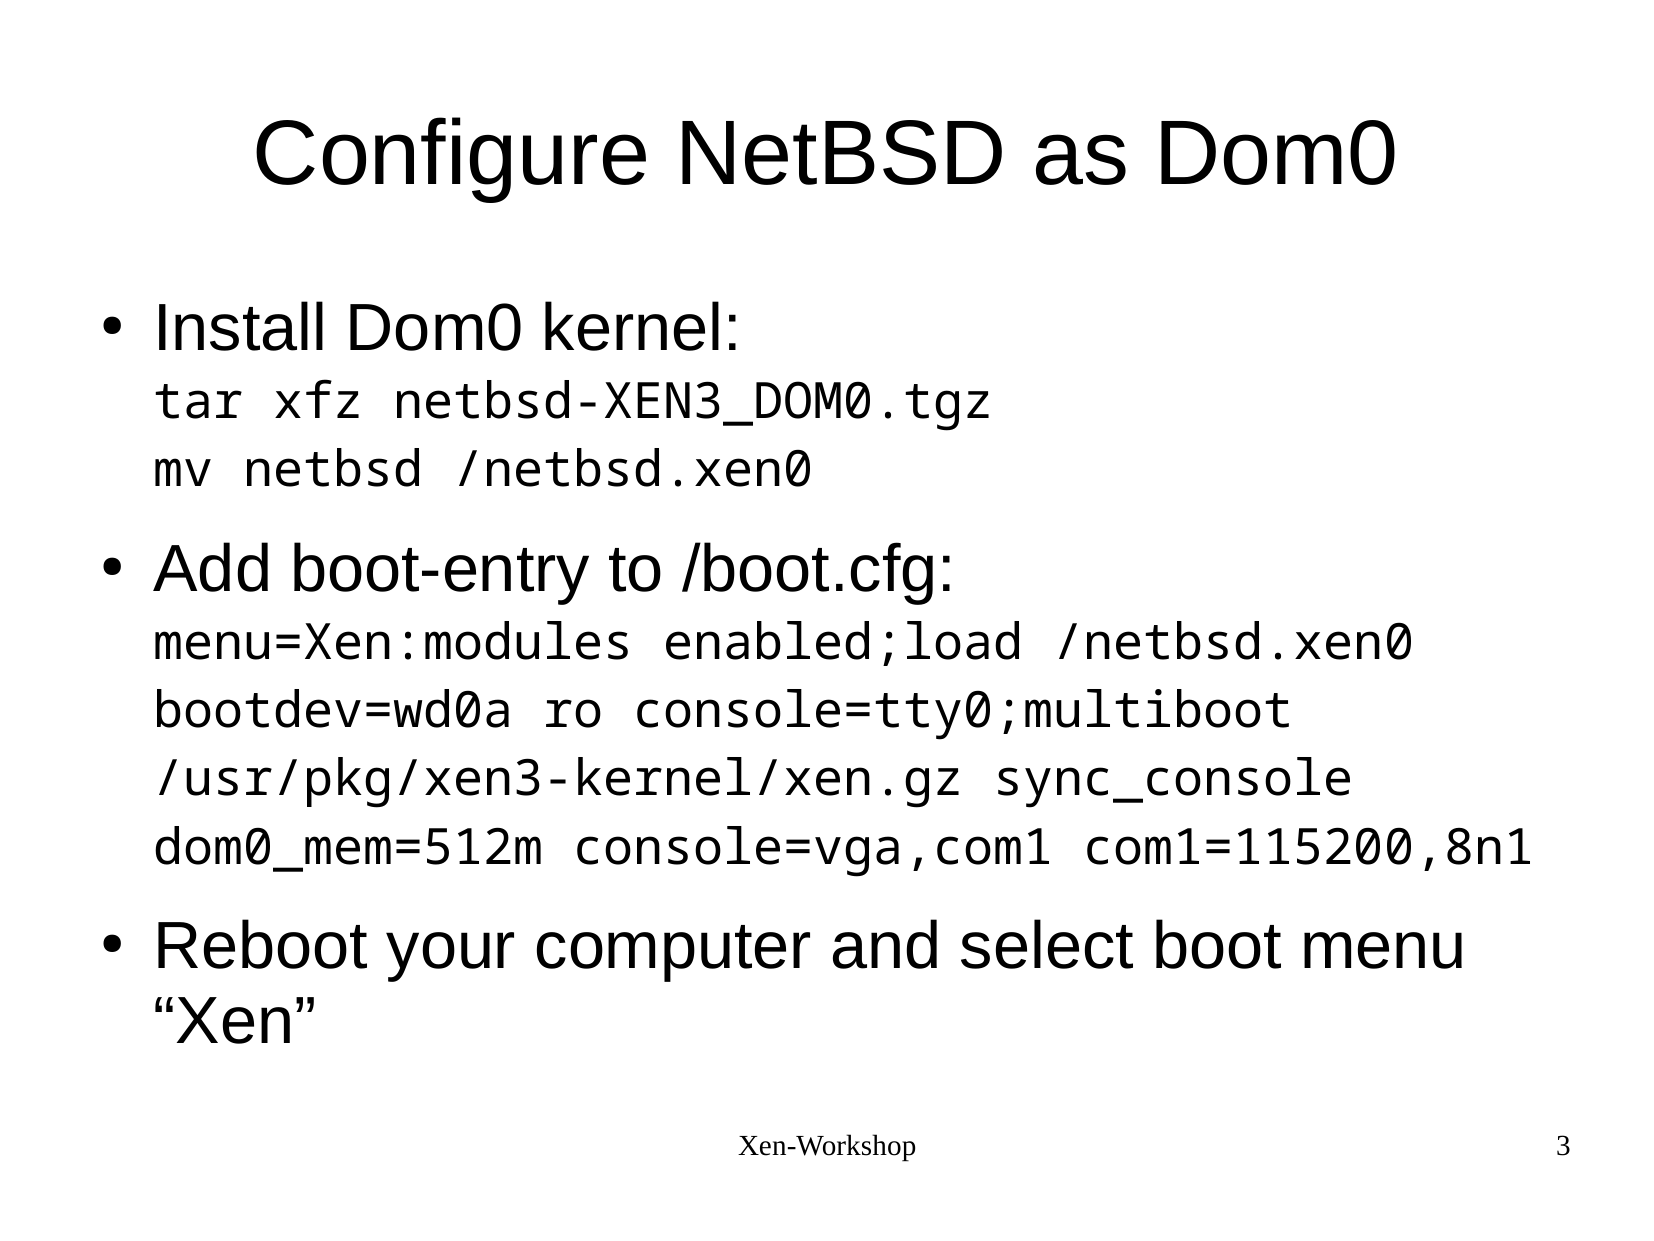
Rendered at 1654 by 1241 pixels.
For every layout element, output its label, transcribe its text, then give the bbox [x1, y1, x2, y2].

title Configure NetBSD as Dom0 [82, 49, 1571, 257]
list Install Dom0 kernel: tar xfz netbsd-XEN3_DOM0.tgz mv netbsd /netbsd.xen0 Add boot-entry to /boot.cfg: menu=Xen:modules enabled;load /netbsd.xen0 bootdev=wd0a ro console=tty0;multiboot /usr/pkg/xen3-kernel/xen.gz sync_console dom0_mem=512m console=vga,com1 com1=115200,8n1 Reboot your computer and select boot menu “Xen” [82, 290, 1571, 1094]
